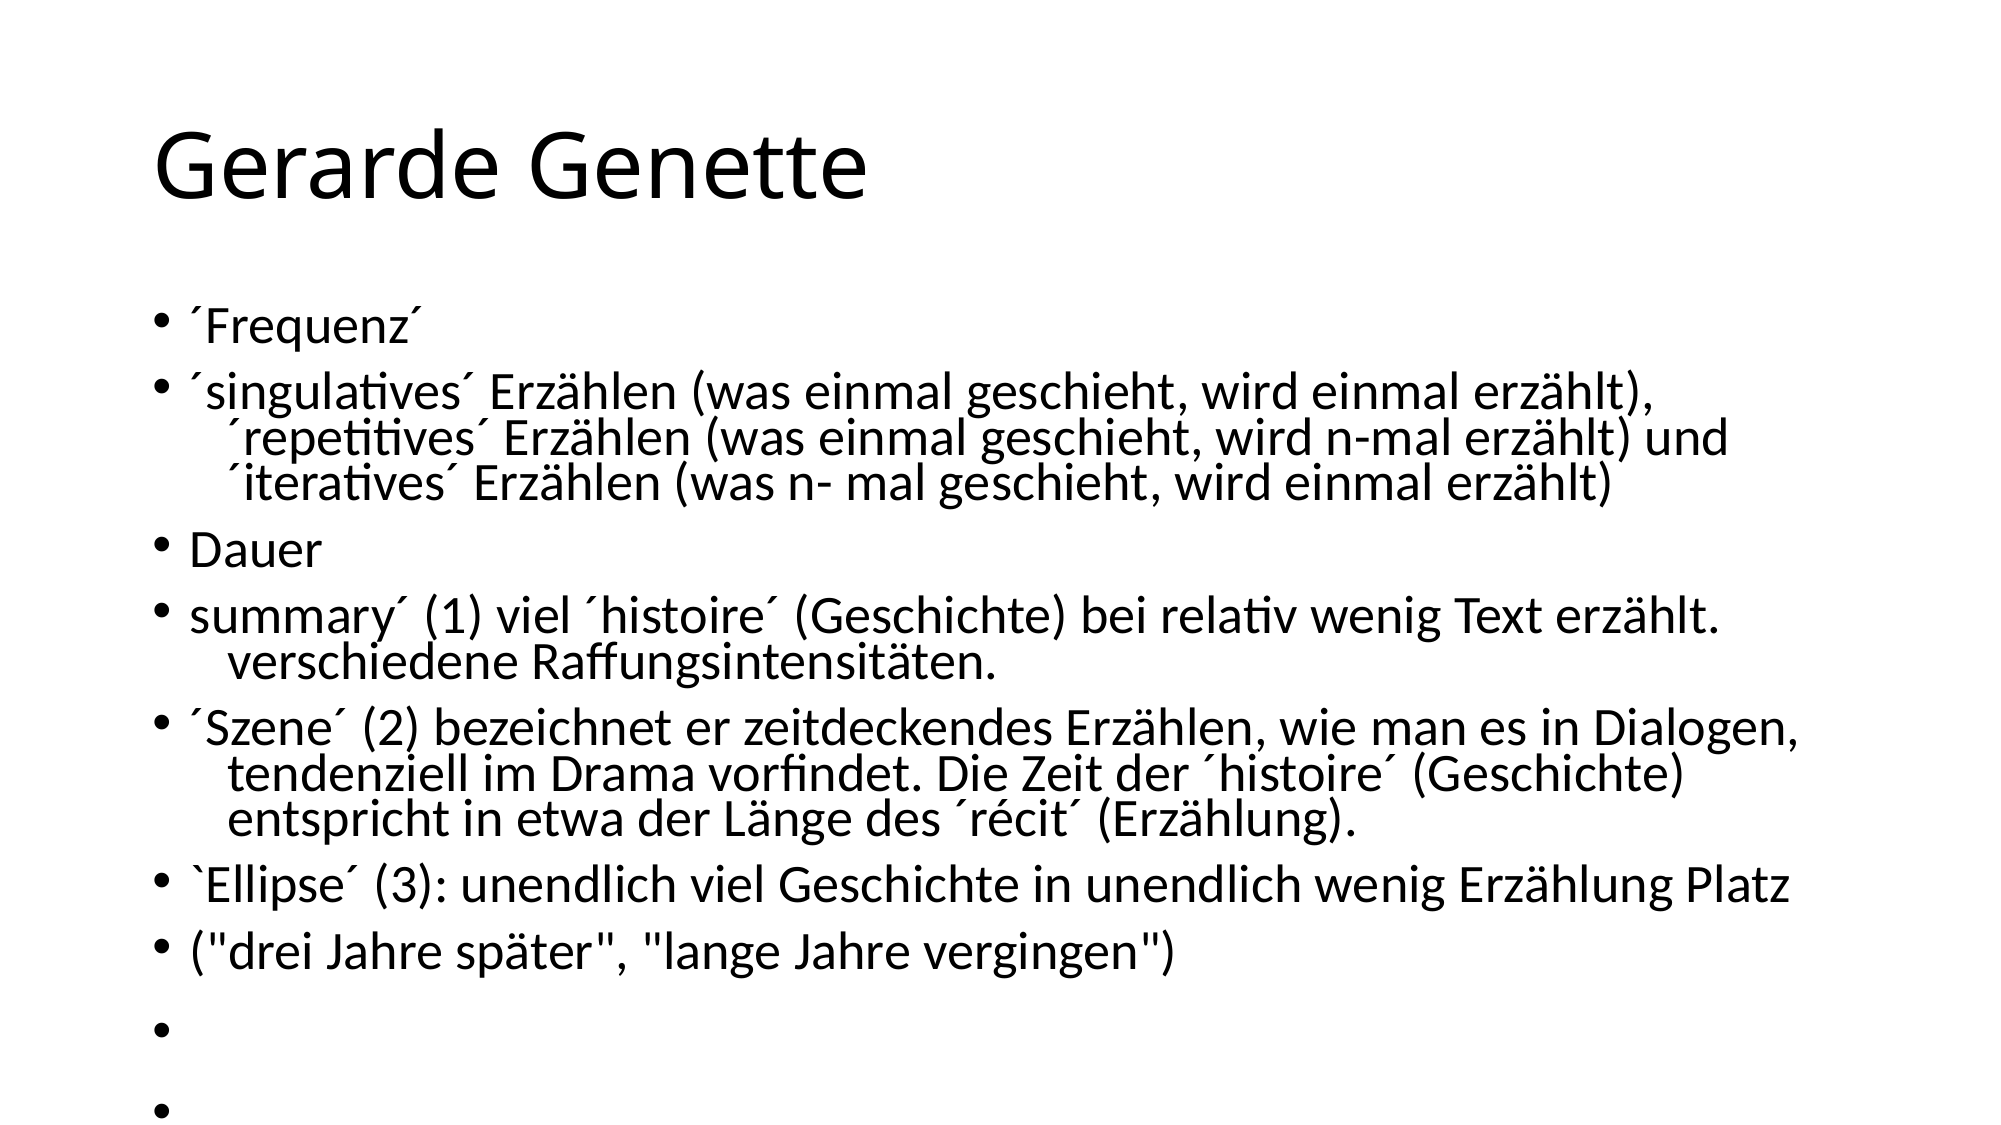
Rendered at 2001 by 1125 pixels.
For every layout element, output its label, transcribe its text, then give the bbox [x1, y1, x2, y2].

list ´Frequenz´ ´singulatives´ Erzählen (was einmal geschieht, wird einmal erzählt), ´repetitives´ Erzählen (was einmal geschieht, wird n-mal erzählt) und ´iteratives´ Erzählen (was n- mal geschieht, wird einmal erzählt) Dauer summary´ (1) viel ´histoire´ (Geschichte) bei relativ wenig Text erzählt. verschiedene Raffungsintensitäten. ´Szene´ (2) bezeichnet er zeitdeckendes Erzählen, wie man es in Dialogen, tendenziell im Drama vorfindet. Die Zeit der ´histoire´ (Geschichte) entspricht in etwa der Länge des ´récit´ (Erzählung). `Ellipse´ (3): unendlich viel Geschichte in unendlich wenig Erzählung Platz ("drei Jahre später", "lange Jahre vergingen") [137, 299, 1863, 1014]
title Gerarde Genette [137, 59, 1863, 278]
